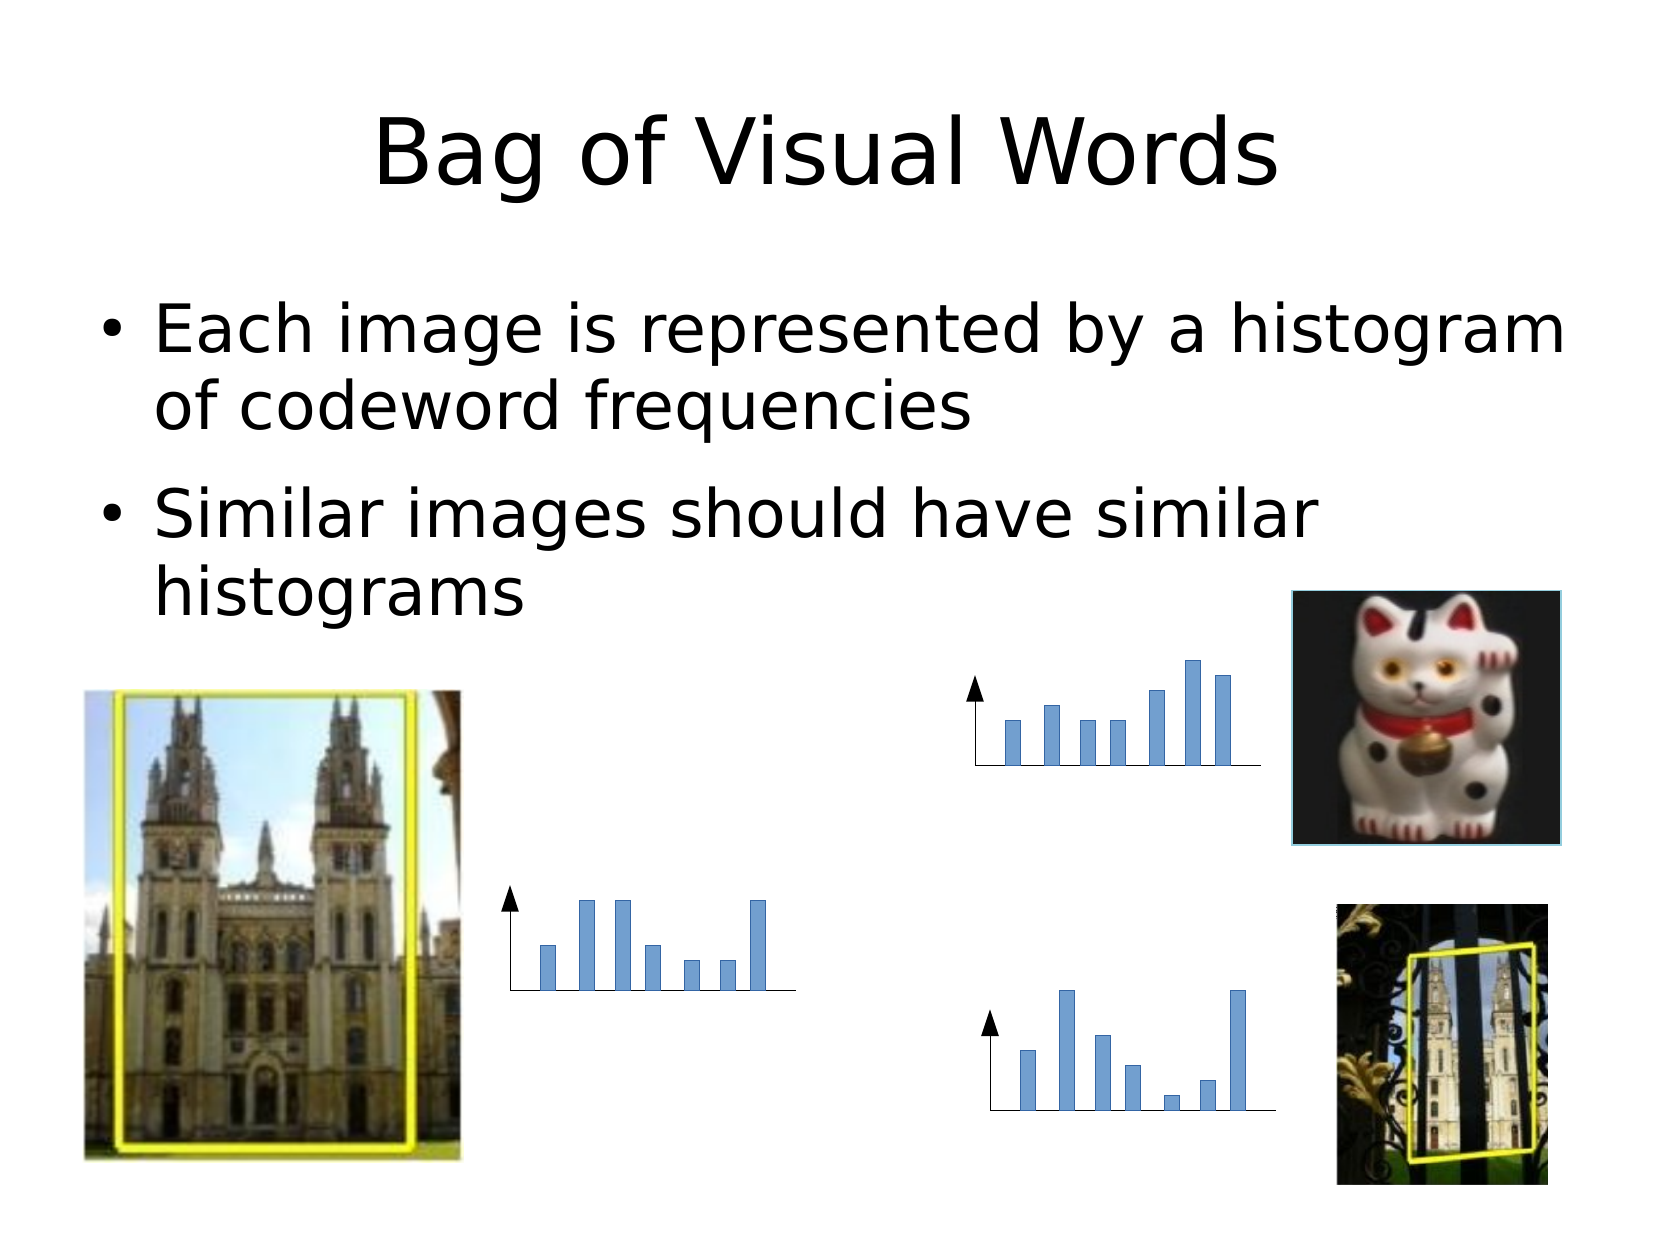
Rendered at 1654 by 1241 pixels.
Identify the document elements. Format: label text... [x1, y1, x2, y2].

list Each image is represented by a histogram of codeword frequencies Similar images should have similar histograms [82, 290, 1571, 1010]
text_box [1230, 990, 1246, 1111]
text_box [1044, 705, 1060, 766]
text_box [615, 900, 631, 991]
text_box [1110, 720, 1126, 766]
text_box [1095, 1035, 1111, 1111]
text_box [1020, 1050, 1036, 1111]
text_box [645, 945, 661, 991]
text_box [750, 900, 766, 991]
picture [1336, 904, 1548, 1186]
text_box [1080, 720, 1096, 766]
text_box [1125, 1065, 1141, 1111]
text_box [720, 960, 736, 991]
text_box [1200, 1080, 1216, 1111]
text_box [540, 945, 556, 991]
text_box [579, 900, 595, 991]
text_box [1059, 990, 1075, 1111]
text_box [1149, 690, 1165, 766]
text_box [1005, 720, 1021, 766]
picture [82, 689, 464, 1163]
picture [1292, 591, 1561, 845]
text_box [1164, 1095, 1180, 1111]
text_box [1185, 660, 1201, 766]
text_box [1215, 675, 1231, 766]
text_box [684, 960, 700, 991]
title Bag of Visual Words [82, 49, 1571, 257]
